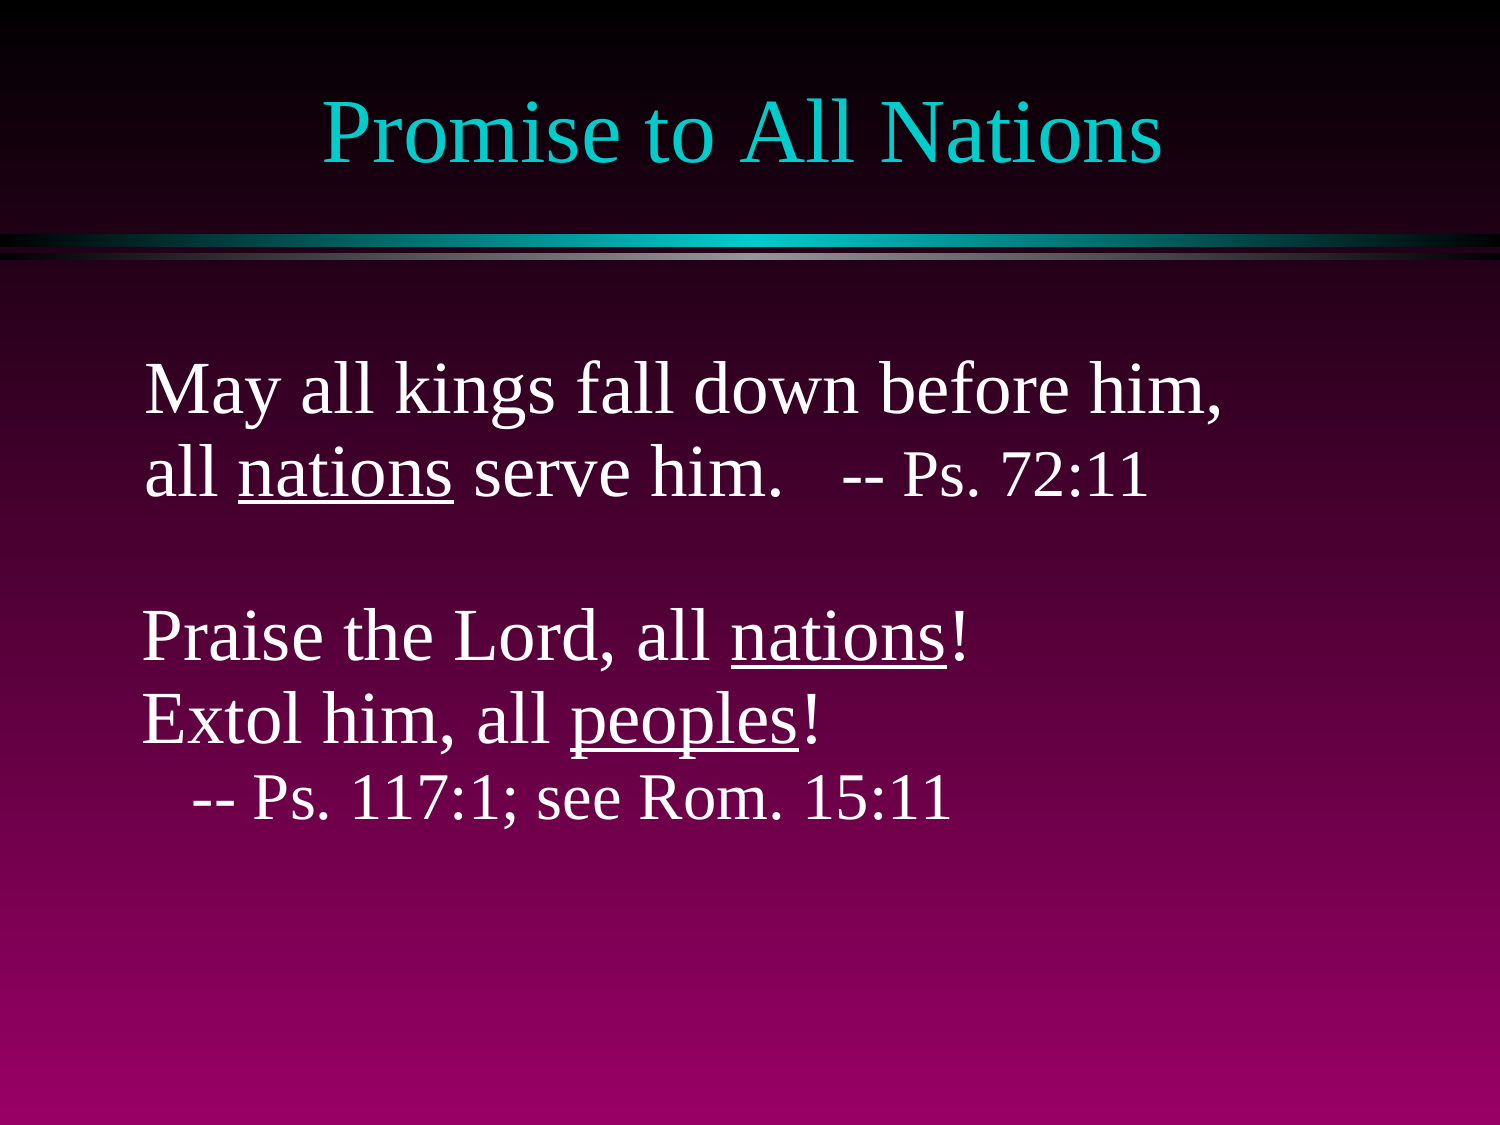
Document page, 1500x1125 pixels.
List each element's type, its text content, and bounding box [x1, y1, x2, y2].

text_box Praise the Lord, all nations! Extol him, all peoples! -- Ps. 117:1; see Rom. 15:11 [126, 586, 1351, 842]
title Promise to All Nations [99, 44, 1388, 218]
text_box May all kings fall down before him, all nations serve him. -- Ps. 72:11 [129, 338, 1383, 520]
